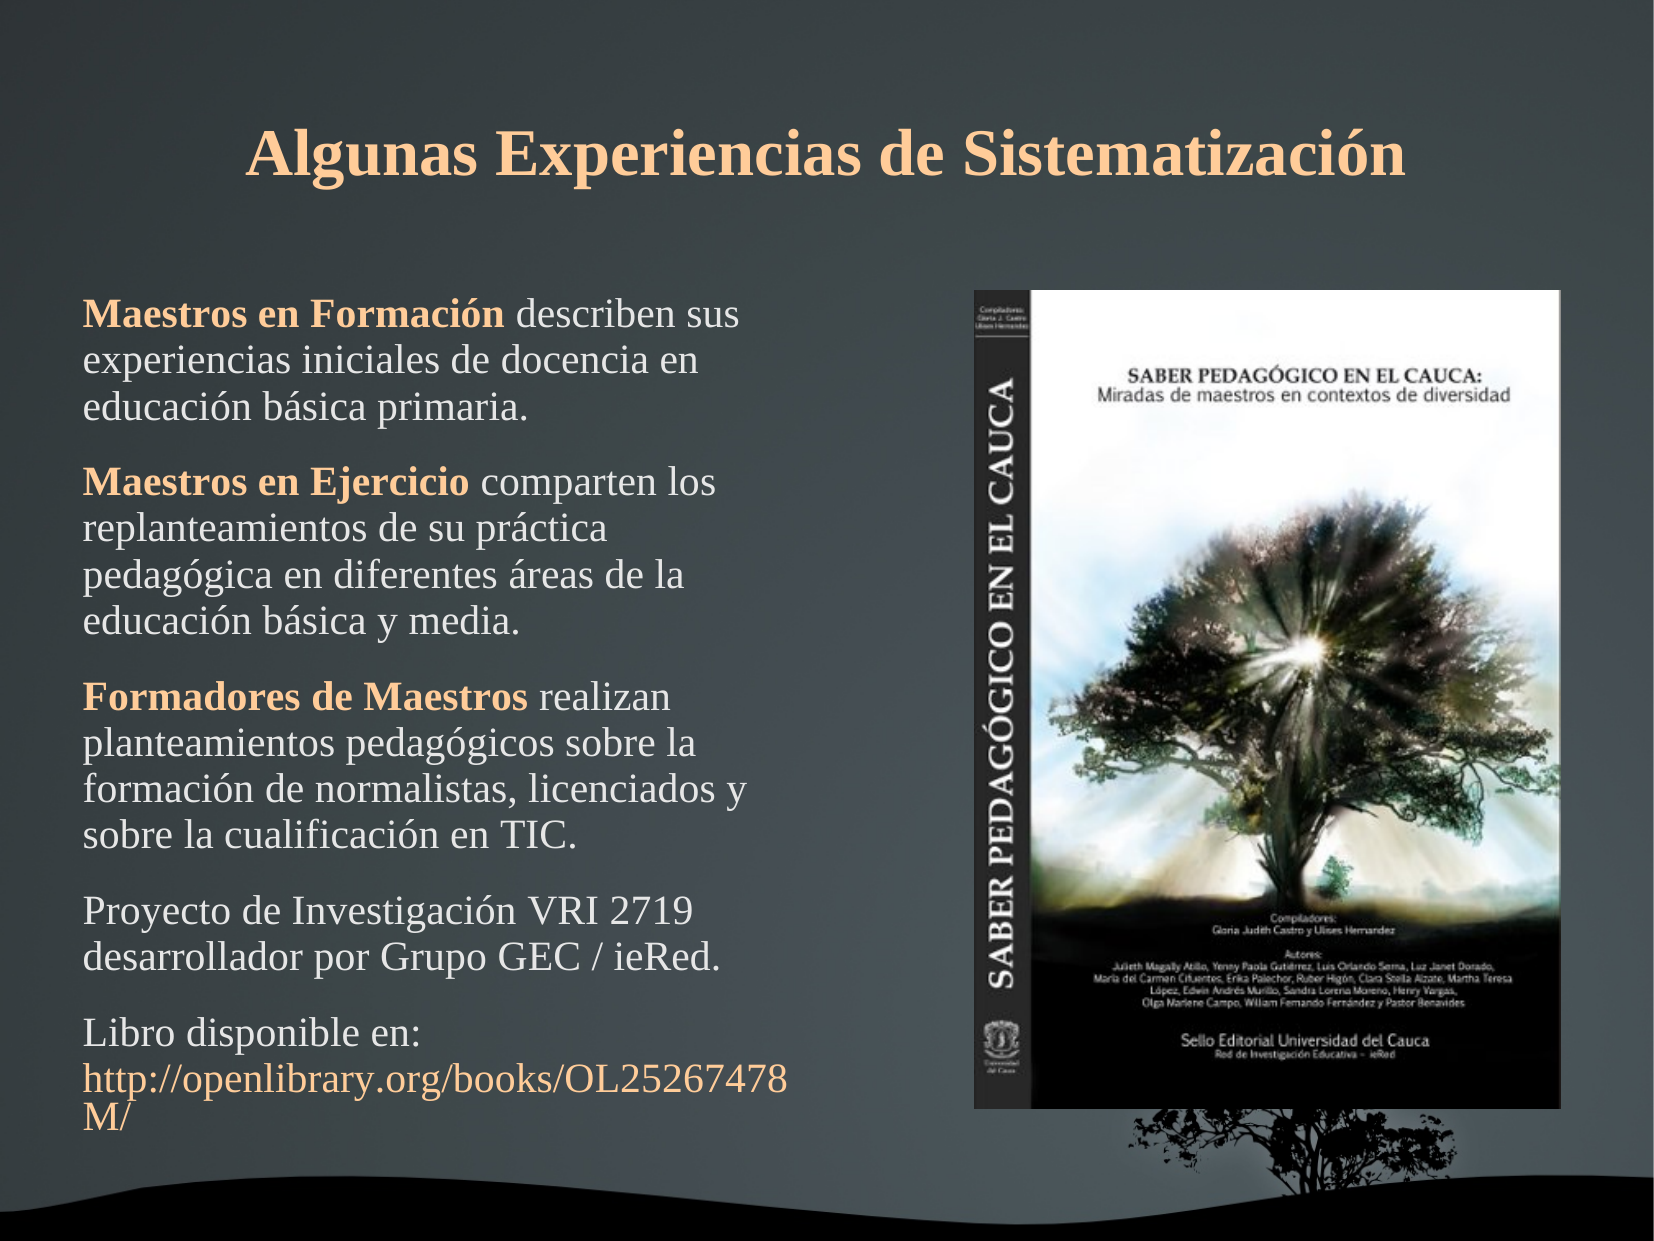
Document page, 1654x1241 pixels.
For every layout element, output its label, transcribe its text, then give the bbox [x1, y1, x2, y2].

title Algunas Experiencias de Sistematización [82, 49, 1571, 257]
picture [0, 0, 1654, 1241]
list Maestros en Formación describen sus experiencias iniciales de docencia en educación básica primaria. Maestros en Ejercicio comparten los replanteamientos de su práctica pedagógica en diferentes áreas de la educación básica y media. Formadores de Maestros realizan planteamientos pedagógicos sobre la formación de normalistas, licenciados y sobre la cualificación en TIC. Proyecto de Investigación VRI 2719 desarrollador por Grupo GEC / ieRed. Libro disponible en: http://openlibrary.org/books/OL25267478M/ [82, 290, 809, 1109]
